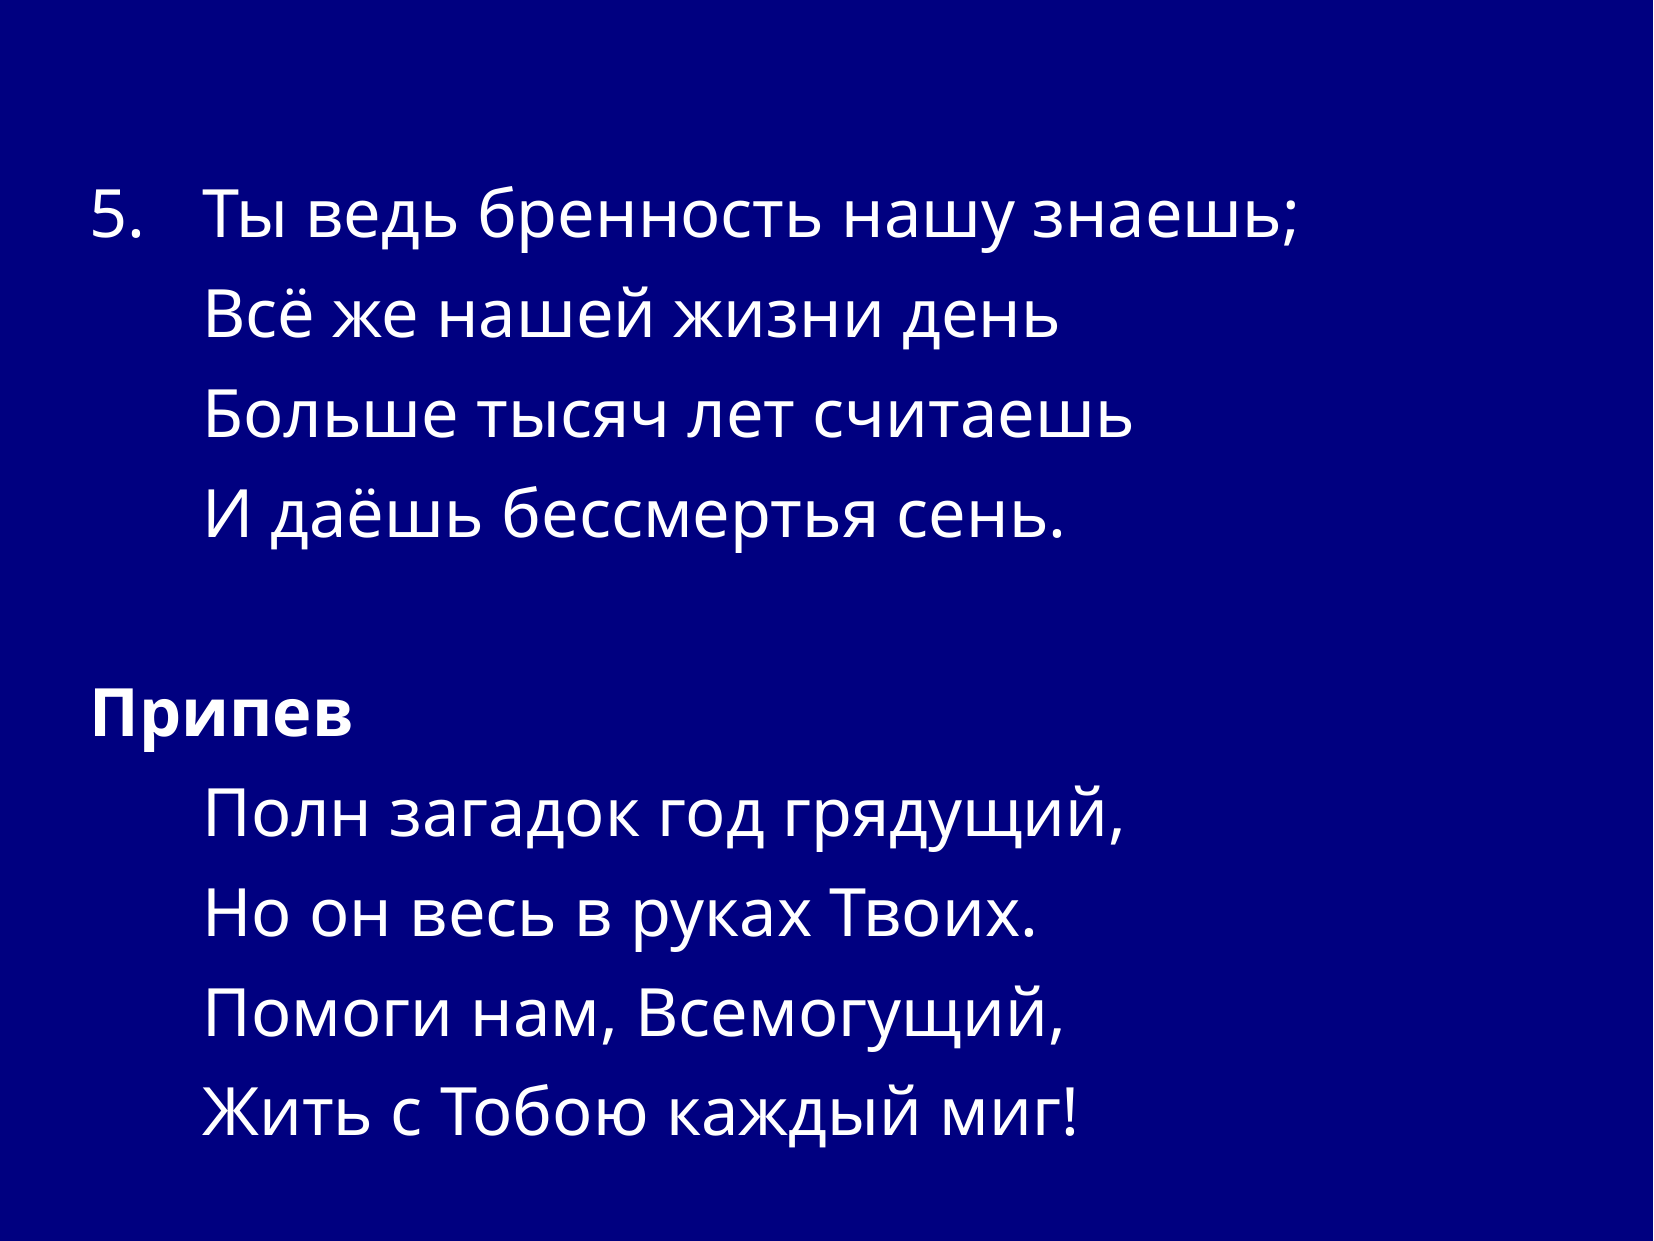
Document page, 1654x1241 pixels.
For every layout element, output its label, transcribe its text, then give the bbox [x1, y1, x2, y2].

text_box 5. Ты ведь бренность нашу знаешь; Всё же нашей жизни день Больше тысяч лет считаешь И даёшь бессмертья сень. Припев Полн загадок год грядущий, Но он весь в руках Твоих. Помоги нам, Всемогущий, Жить с Тобою каждый миг! [75, 150, 1576, 1163]
